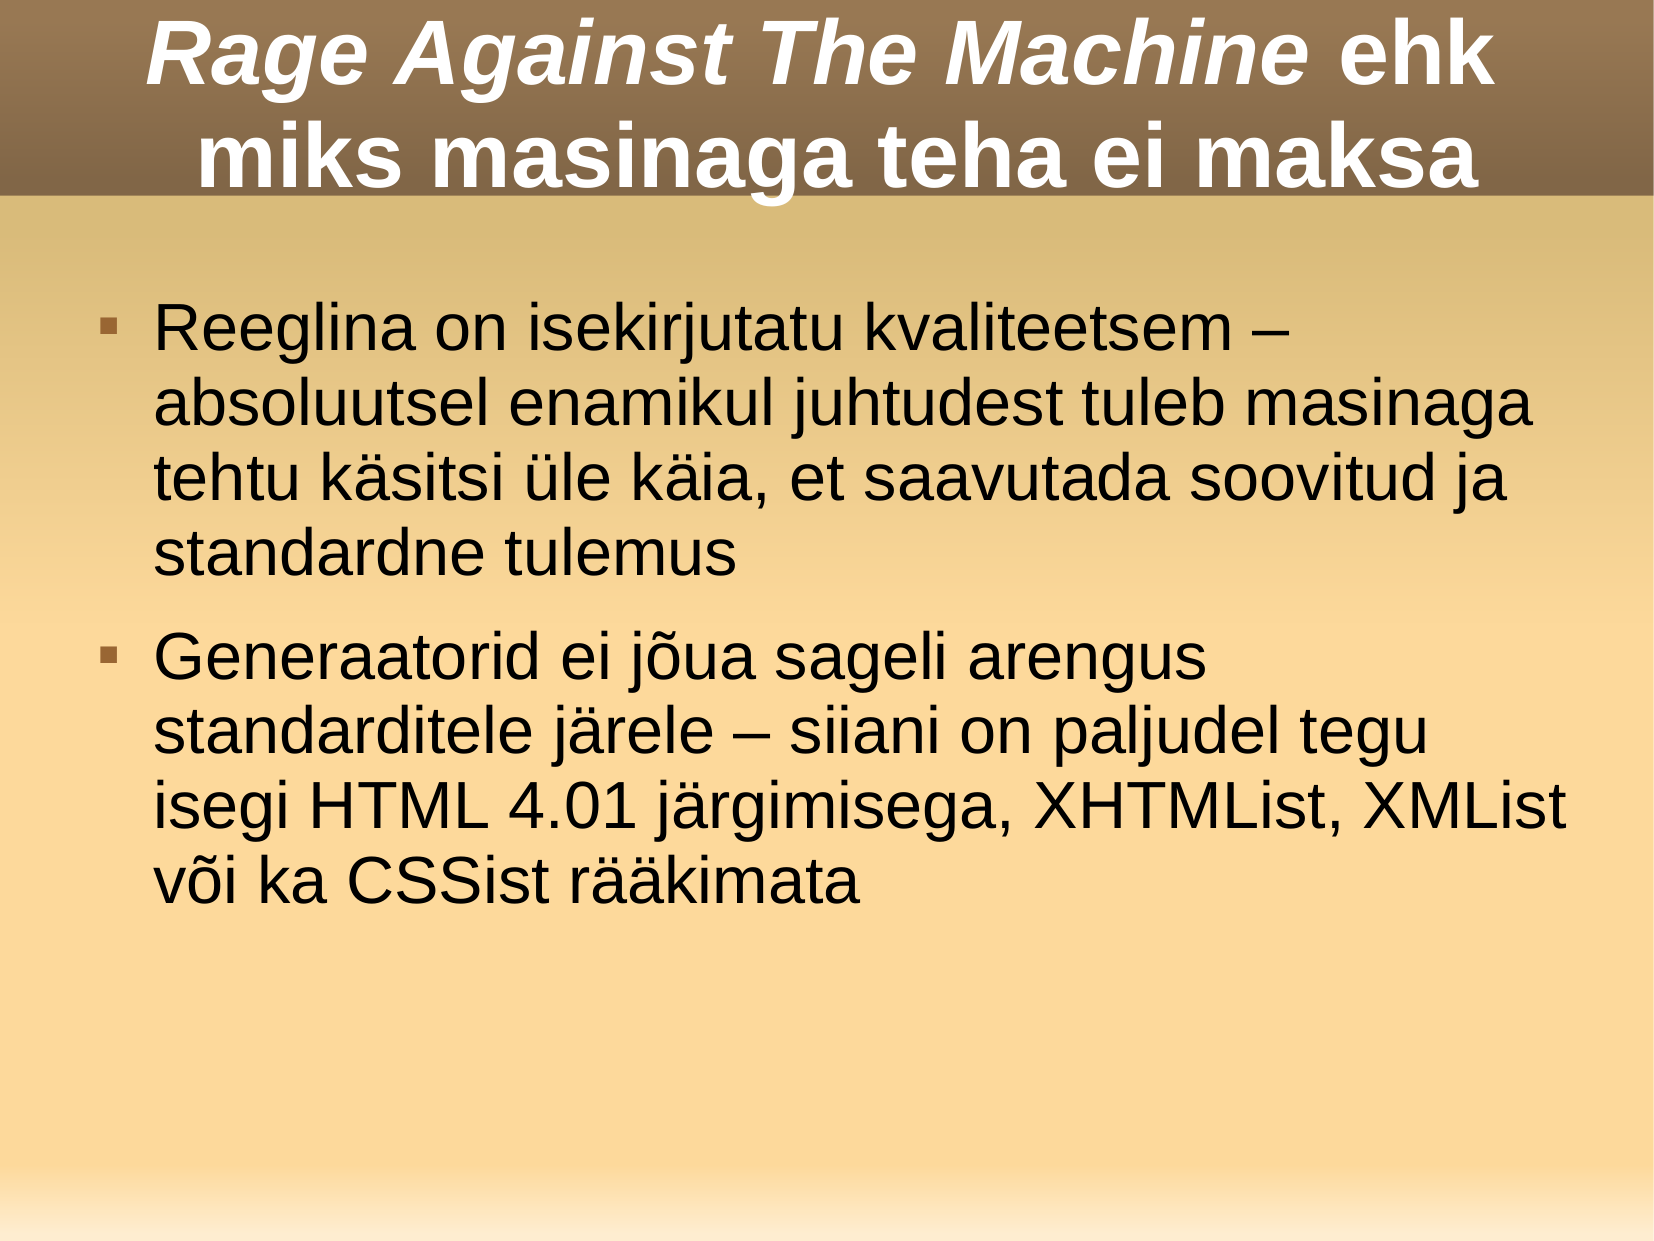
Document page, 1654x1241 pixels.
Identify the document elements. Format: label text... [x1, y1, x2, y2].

picture [0, 0, 1654, 1241]
list Reeglina on isekirjutatu kvaliteetsem – absoluutsel enamikul juhtudest tuleb masinaga tehtu käsitsi üle käia, et saavutada soovitud ja standardne tulemus Generaatorid ei jõua sageli arengus standarditele järele – siiani on paljudel tegu isegi HTML 4.01 järgimisega, XHTMList, XMList või ka CSSist rääkimata [82, 290, 1571, 1109]
title Rage Against The Machine ehk miks masinaga teha ei maksa [76, 0, 1565, 208]
